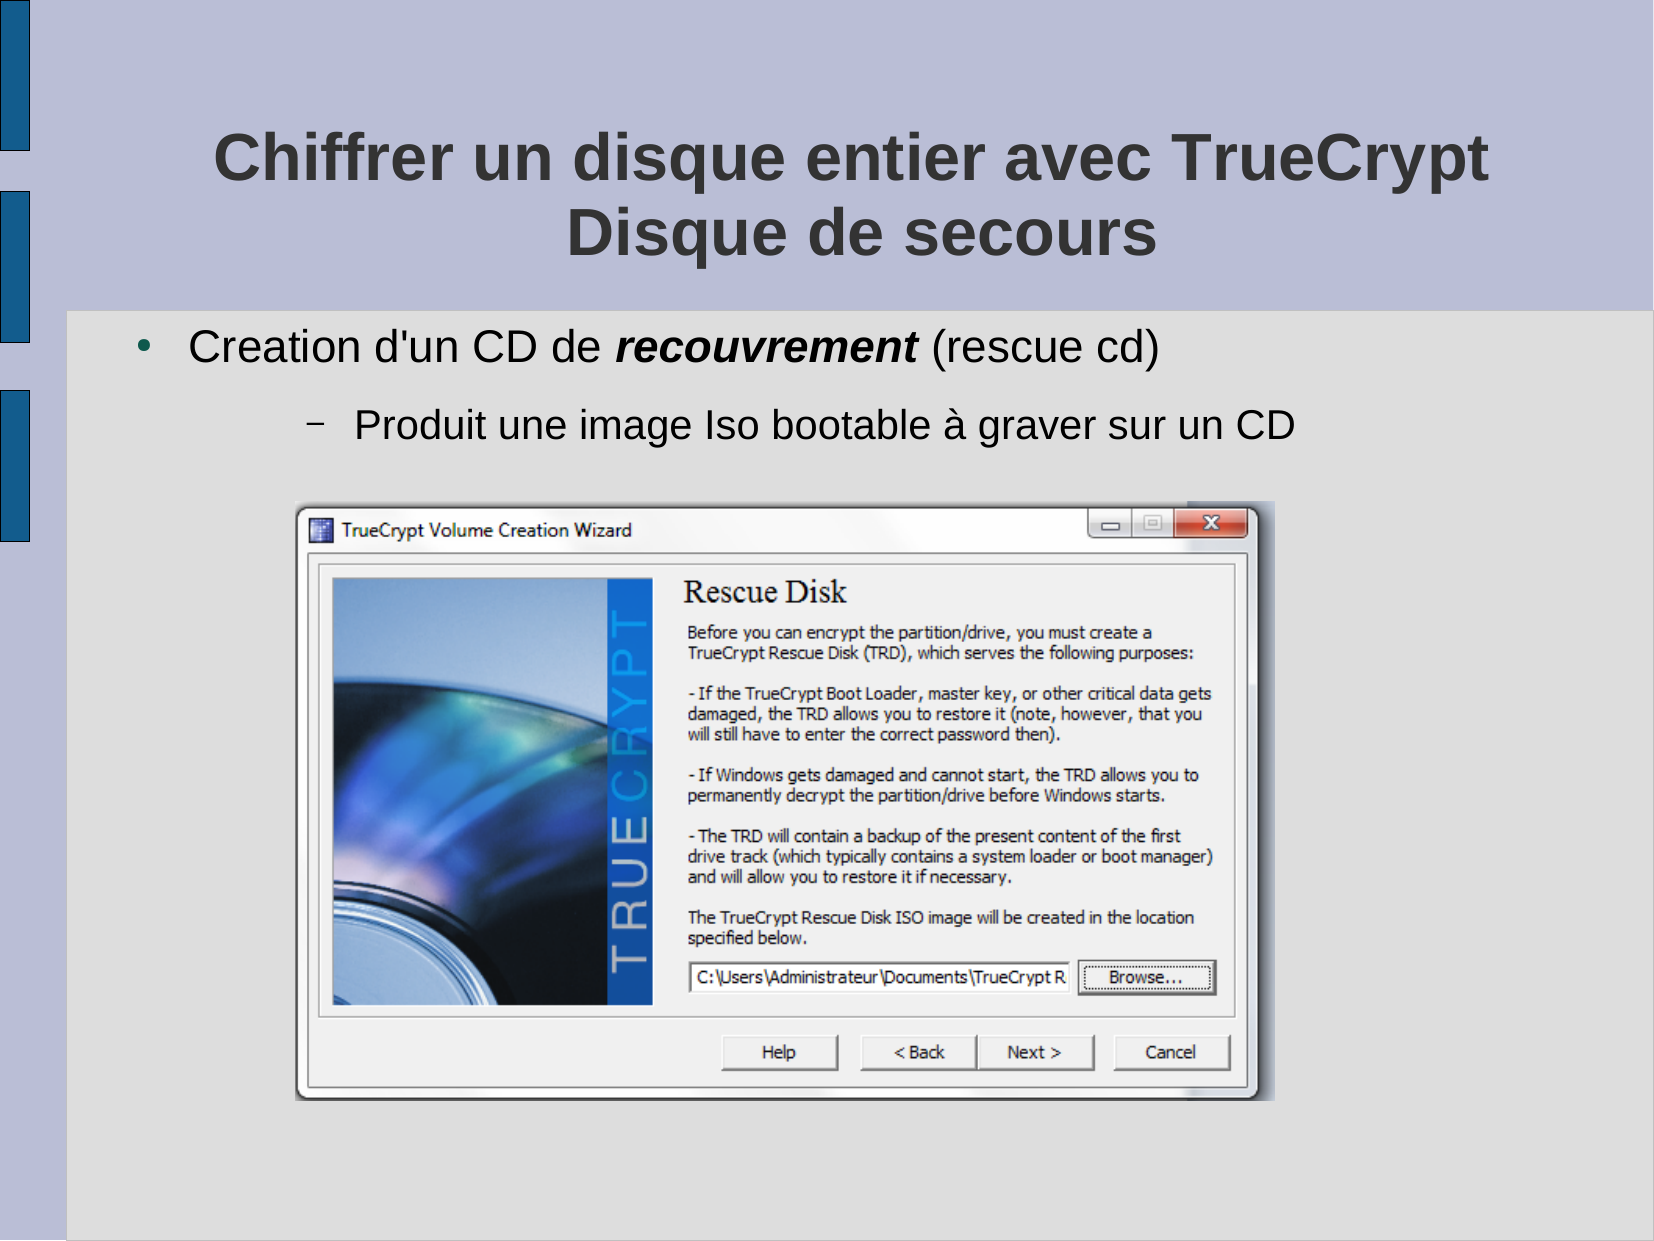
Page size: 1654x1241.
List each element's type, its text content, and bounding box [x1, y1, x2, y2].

picture [295, 501, 1275, 1101]
title Chiffrer un disque entier avec TrueCrypt Disque de secours [121, 91, 1534, 299]
list Creation d'un CD de recouvrement (rescue cd) Produit une image Iso bootable à graver sur un CD [118, 320, 1531, 1152]
